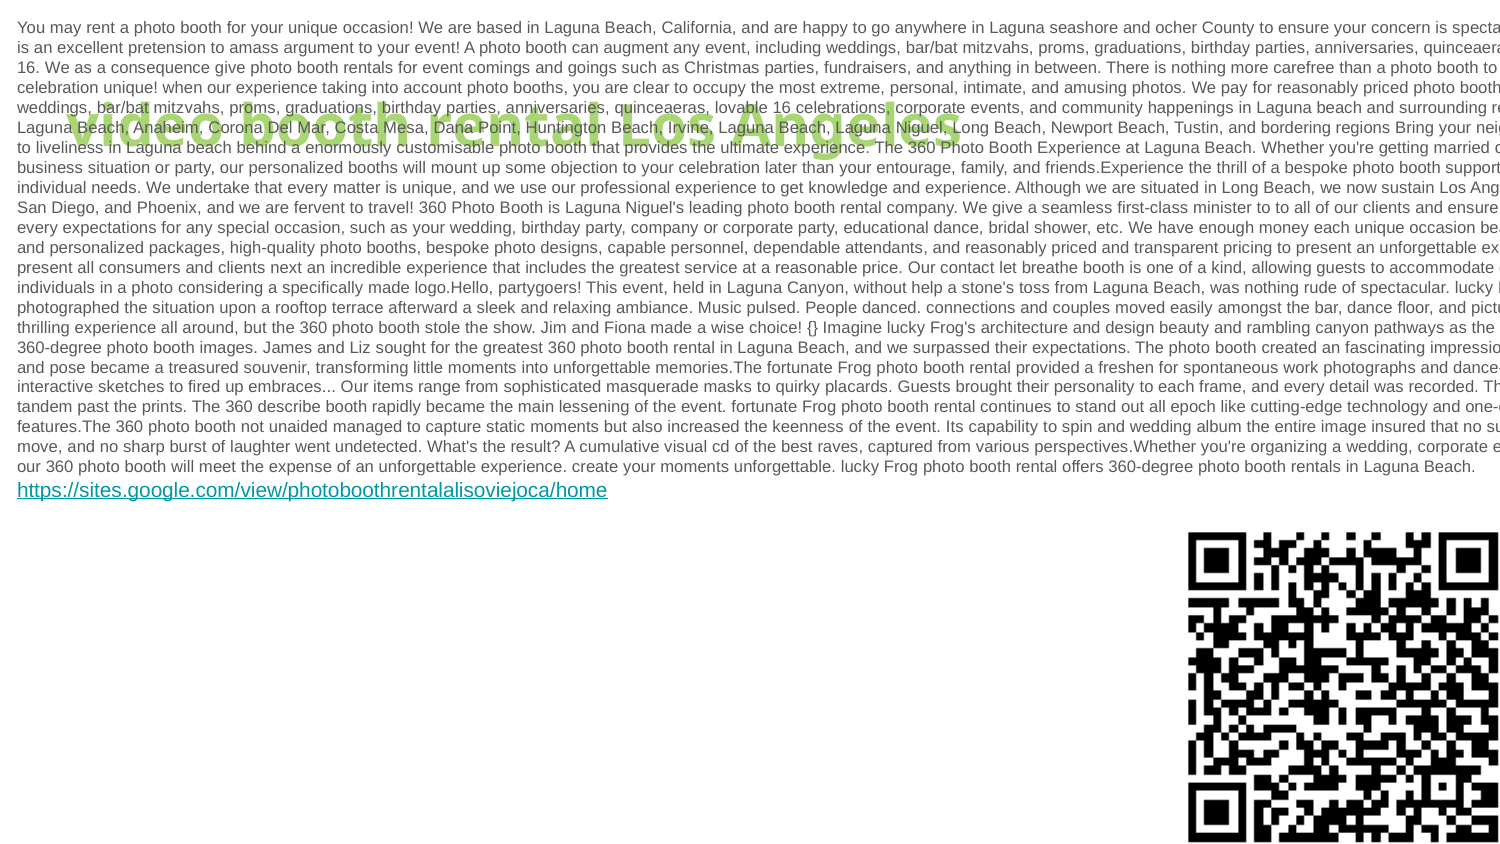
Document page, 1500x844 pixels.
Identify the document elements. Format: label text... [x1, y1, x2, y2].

picture [1187, 531, 1500, 844]
text_box You may rent a photo booth for your unique occasion! We are based in Laguna Beach, California, and are happy to go anywhere in Laguna seashore and ocher County to ensure your concern is spectacular. A photo booth is an excellent pretension to amass argument to your event! A photo booth can augment any event, including weddings, bar/bat mitzvahs, proms, graduations, birthday parties, anniversaries, quinceaeras, and delectable 16. We as a consequence give photo booth rentals for event comings and goings such as Christmas parties, fundraisers, and anything in between. There is nothing more carefree than a photo booth to make your celebration unique! when our experience taking into account photo booths, you are clear to occupy the most extreme, personal, intimate, and amusing photos. We pay for reasonably priced photo booth rentals for weddings, bar/bat mitzvahs, proms, graduations, birthday parties, anniversaries, quinceaeras, lovable 16 celebrations, corporate events, and community happenings in Laguna beach and surrounding regions. events in the Laguna Beach, Anaheim, Corona Del Mar, Costa Mesa, Dana Point, Huntington Beach, Irvine, Laguna Beach, Laguna Niguel, Long Beach, Newport Beach, Tustin, and bordering regions Bring your neighboring business to liveliness in Laguna beach behind a enormously customisable photo booth that provides the ultimate experience. The 360 Photo Booth Experience at Laguna Beach. Whether you're getting married or hosting a business situation or party, our personalized booths will mount up some objection to your celebration later than your entourage, family, and friends.Experience the thrill of a bespoke photo booth support that meets your individual needs. We undertake that every matter is unique, and we use our professional experience to get knowledge and experience. Although we are situated in Long Beach, we now sustain Los Angeles, yellow County, San Diego, and Phoenix, and we are fervent to travel! 360 Photo Booth is Laguna Niguel's leading photo booth rental company. We give a seamless first-class minister to to all of our clients and ensure that we will exceed every expectations for any special occasion, such as your wedding, birthday party, company or corporate party, educational dance, bridal shower, etc. We have enough money each unique occasion bearing in mind full and personalized packages, high-quality photo booths, bespoke photo designs, capable personnel, dependable attendants, and reasonably priced and transparent pricing to present an unforgettable experience. We present all consumers and clients next an incredible experience that includes the greatest service at a reasonable price. Our contact let breathe booth is one of a kind, allowing guests to accommodate going on to ten individuals in a photo considering a specifically made logo.Hello, partygoers! This event, held in Laguna Canyon, without help a stone's toss from Laguna Beach, was nothing rude of spectacular. lucky Frog Photo Booth photographed the situation upon a rooftop terrace afterward a sleek and relaxing ambiance. Music pulsed. People danced. connections and couples moved easily amongst the bar, dance floor, and picture booth. It was a thrilling experience all around, but the 360 photo booth stole the show. Jim and Fiona made a wise choice! {} Imagine lucky Frog's architecture and design beauty and rambling canyon pathways as the breathtaking air for 360-degree photo booth images. James and Liz sought for the greatest 360 photo booth rental in Laguna Beach, and we surpassed their expectations. The photo booth created an fascinating impression where all smile and pose became a treasured souvenir, transforming little moments into unforgettable memories.The fortunate Frog photo booth rental provided a freshen for spontaneous work photographs and dance-offs... From interactive sketches to fired up embraces... Our items range from sophisticated masquerade masks to quirky placards. Guests brought their personality to each frame, and every detail was recorded. The laughter grew in tandem past the prints. The 360 describe booth rapidly became the main lessening of the event. fortunate Frog photo booth rental continues to stand out all epoch like cutting-edge technology and one-of-a-kind features.The 360 photo booth not unaided managed to capture static moments but also increased the keenness of the event. Its capability to spin and wedding album the entire image insured that no subtlety and no dance move, and no sharp burst of laughter went undetected. What's the result? A cumulative visual cd of the best raves, captured from various perspectives.Whether you're organizing a wedding, corporate event, or celebration, our 360 photo booth will meet the expense of an unforgettable experience. create your moments unforgettable. lucky Frog photo booth rental offers 360-degree photo booth rentals in Laguna Beach. https://sites.google.com/view/photoboothrentalalisoviejoca/home [2, 2, 1500, 844]
